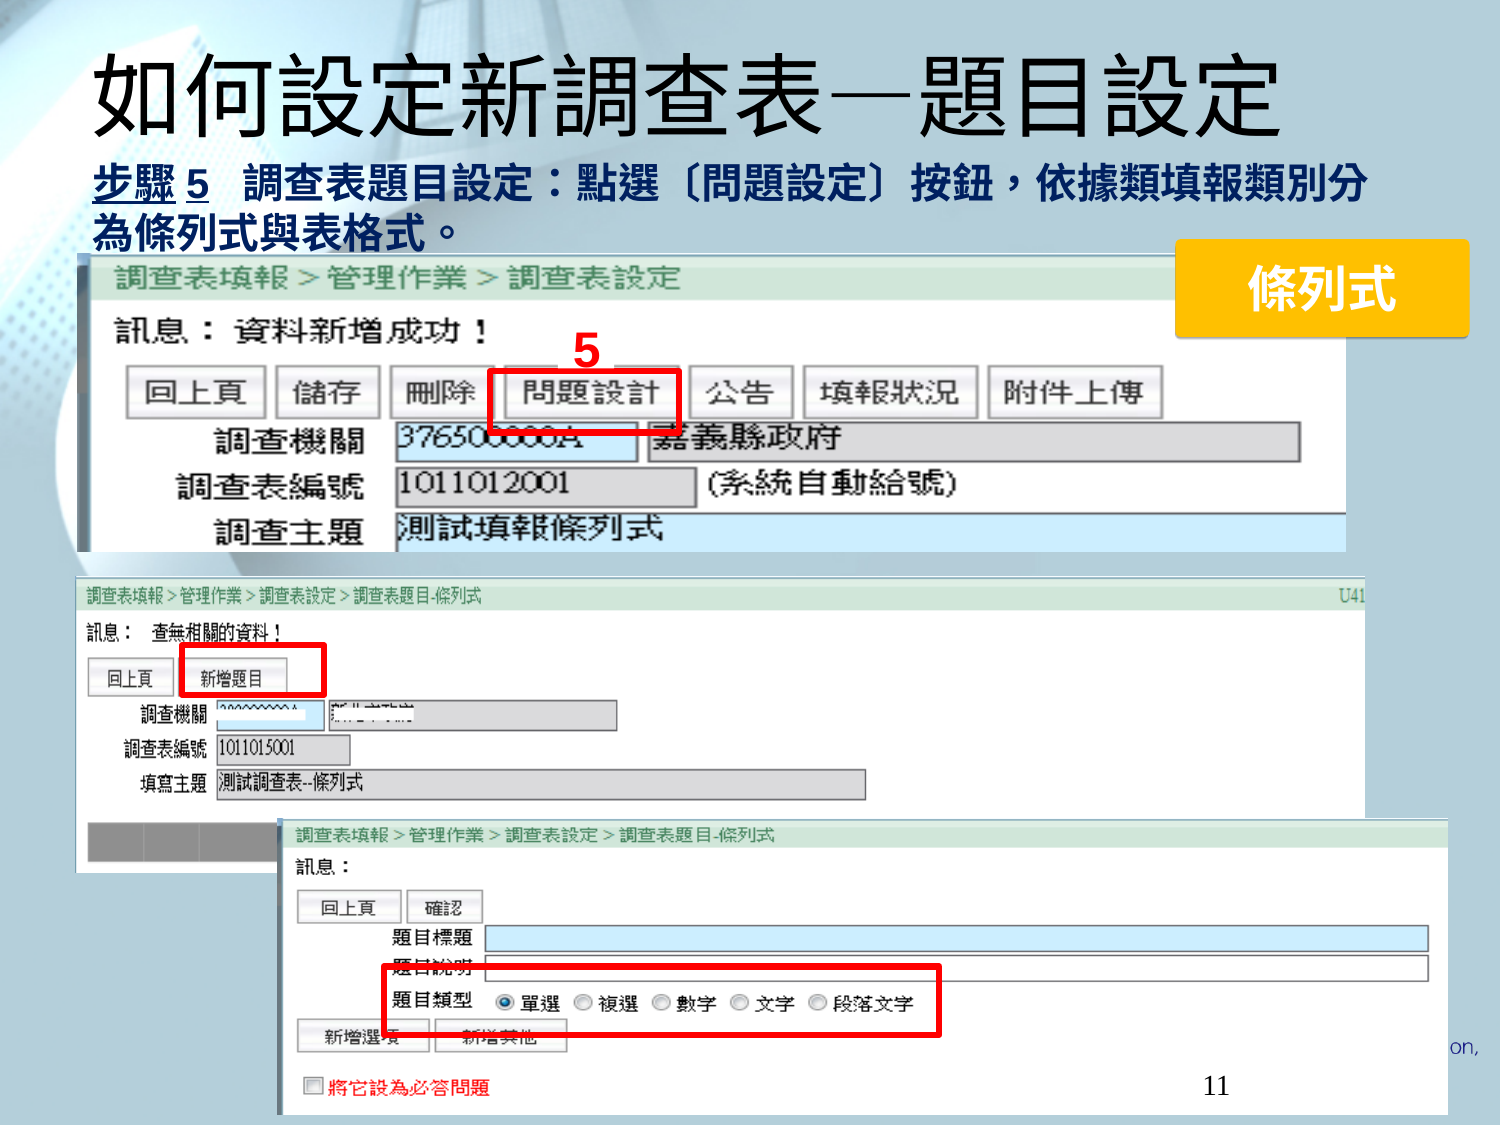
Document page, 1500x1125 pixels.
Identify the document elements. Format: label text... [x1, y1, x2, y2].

picture [75, 576, 1448, 1115]
text_box 條列式 [1175, 239, 1470, 337]
title 如何設定新調查表—題目設定 [76, 31, 1471, 158]
picture [77, 253, 1346, 552]
text_box 5 [557, 309, 615, 369]
text_box 步驟5 調查表題目設定：點選〔問題設定〕按鈕，依據類填報類別分為條列式與表格式。 [78, 149, 1389, 253]
text_box [1187, 1058, 1500, 1125]
